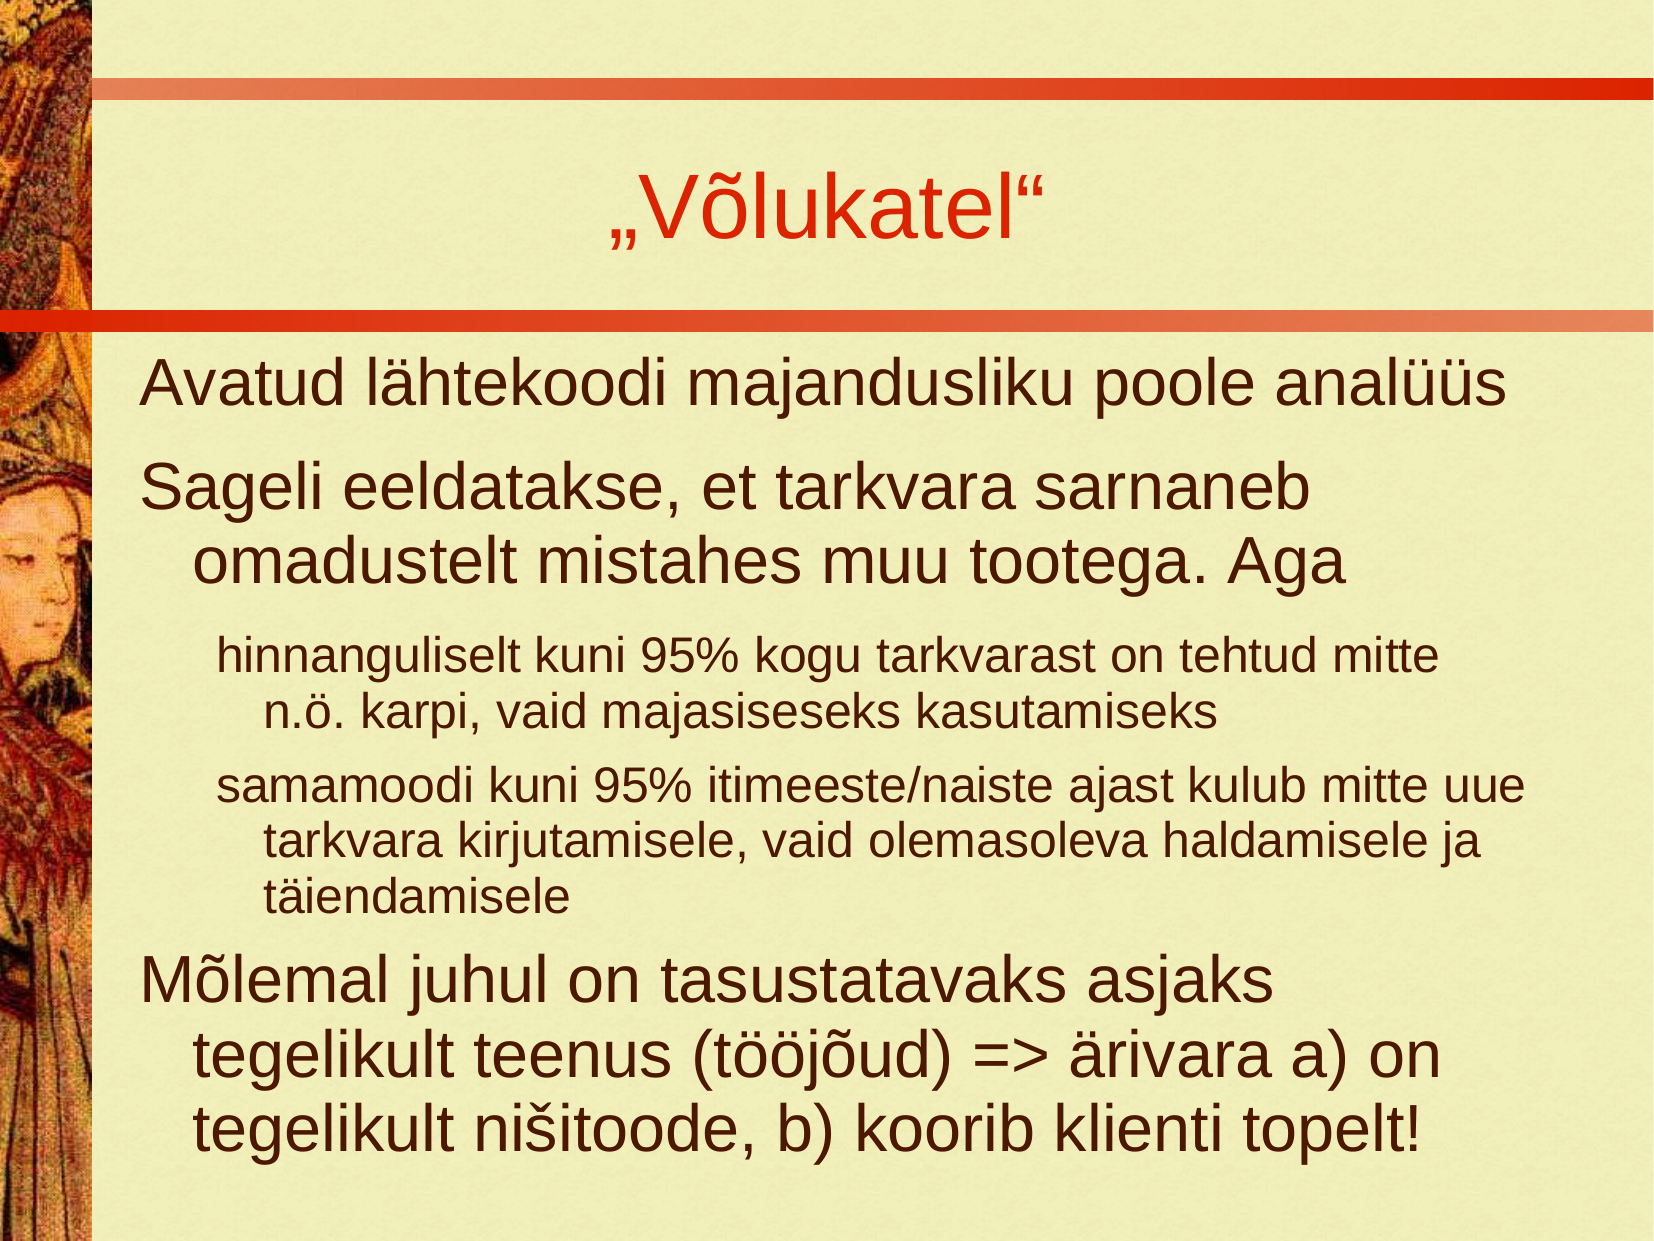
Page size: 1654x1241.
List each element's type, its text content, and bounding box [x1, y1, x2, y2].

title „Võlukatel“ [121, 110, 1534, 303]
picture [0, 332, 1654, 1241]
picture [0, 0, 1654, 310]
list Avatud lähtekoodi majandusliku poole analüüs Sageli eeldatakse, et tarkvara sarnaneb omadustelt mistahes muu tootega. Aga hinnanguliselt kuni 95% kogu tarkvarast on tehtud mitte n.ö. karpi, vaid majasiseseks kasutamiseks samamoodi kuni 95% itimeeste/naiste ajast kulub mitte uue tarkvara kirjutamisele, vaid olemasoleva haldamisele ja täiendamisele Mõlemal juhul on tasustatavaks asjaks tegelikult teenus (tööjõud) => ärivara a) on tegelikult nišitoode, b) koorib klienti topelt! [121, 344, 1534, 1241]
